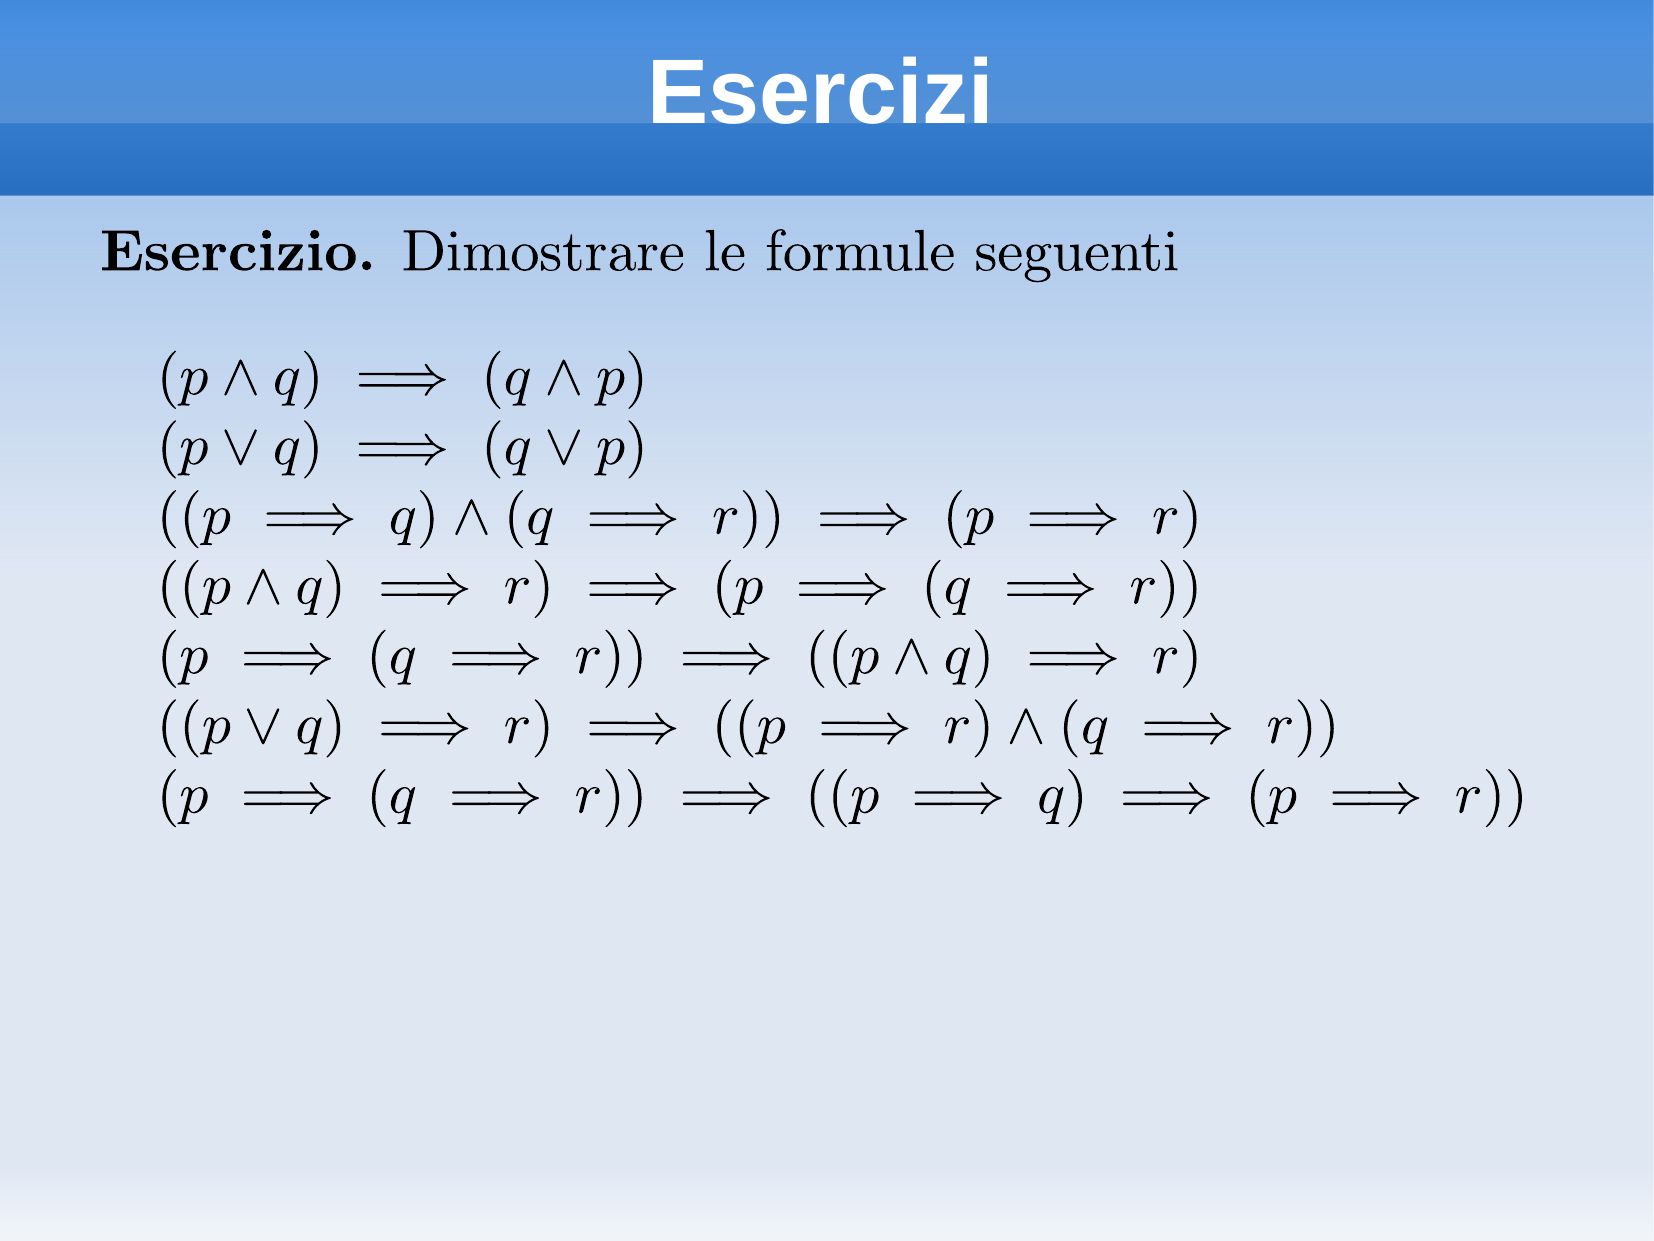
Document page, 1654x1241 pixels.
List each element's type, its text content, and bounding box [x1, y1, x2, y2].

text_box [99, 229, 1528, 828]
picture [0, 0, 1654, 1241]
title Esercizi [76, 0, 1565, 196]
